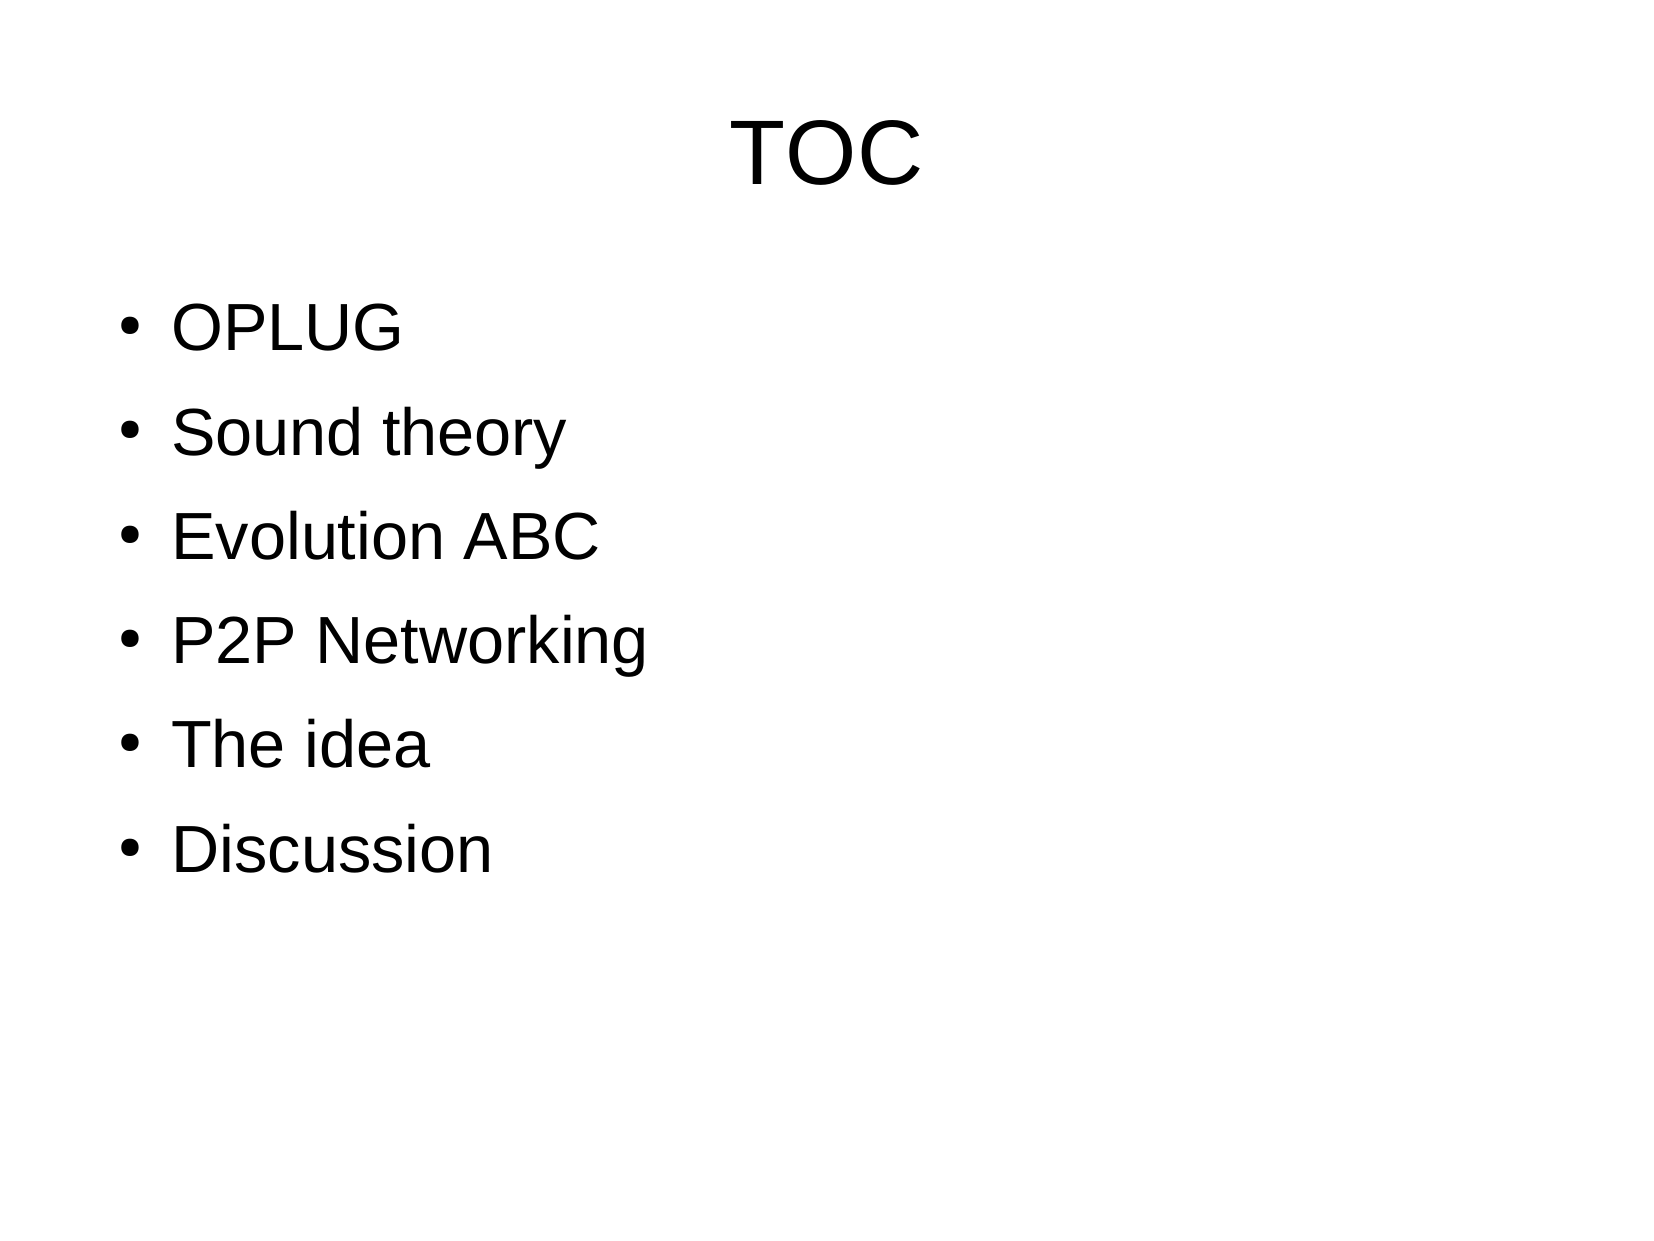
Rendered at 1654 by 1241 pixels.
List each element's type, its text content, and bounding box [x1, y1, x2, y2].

list OPLUG Sound theory Evolution ABC P2P Networking The idea Discussion [82, 290, 1571, 1109]
title TOC [82, 49, 1571, 257]
